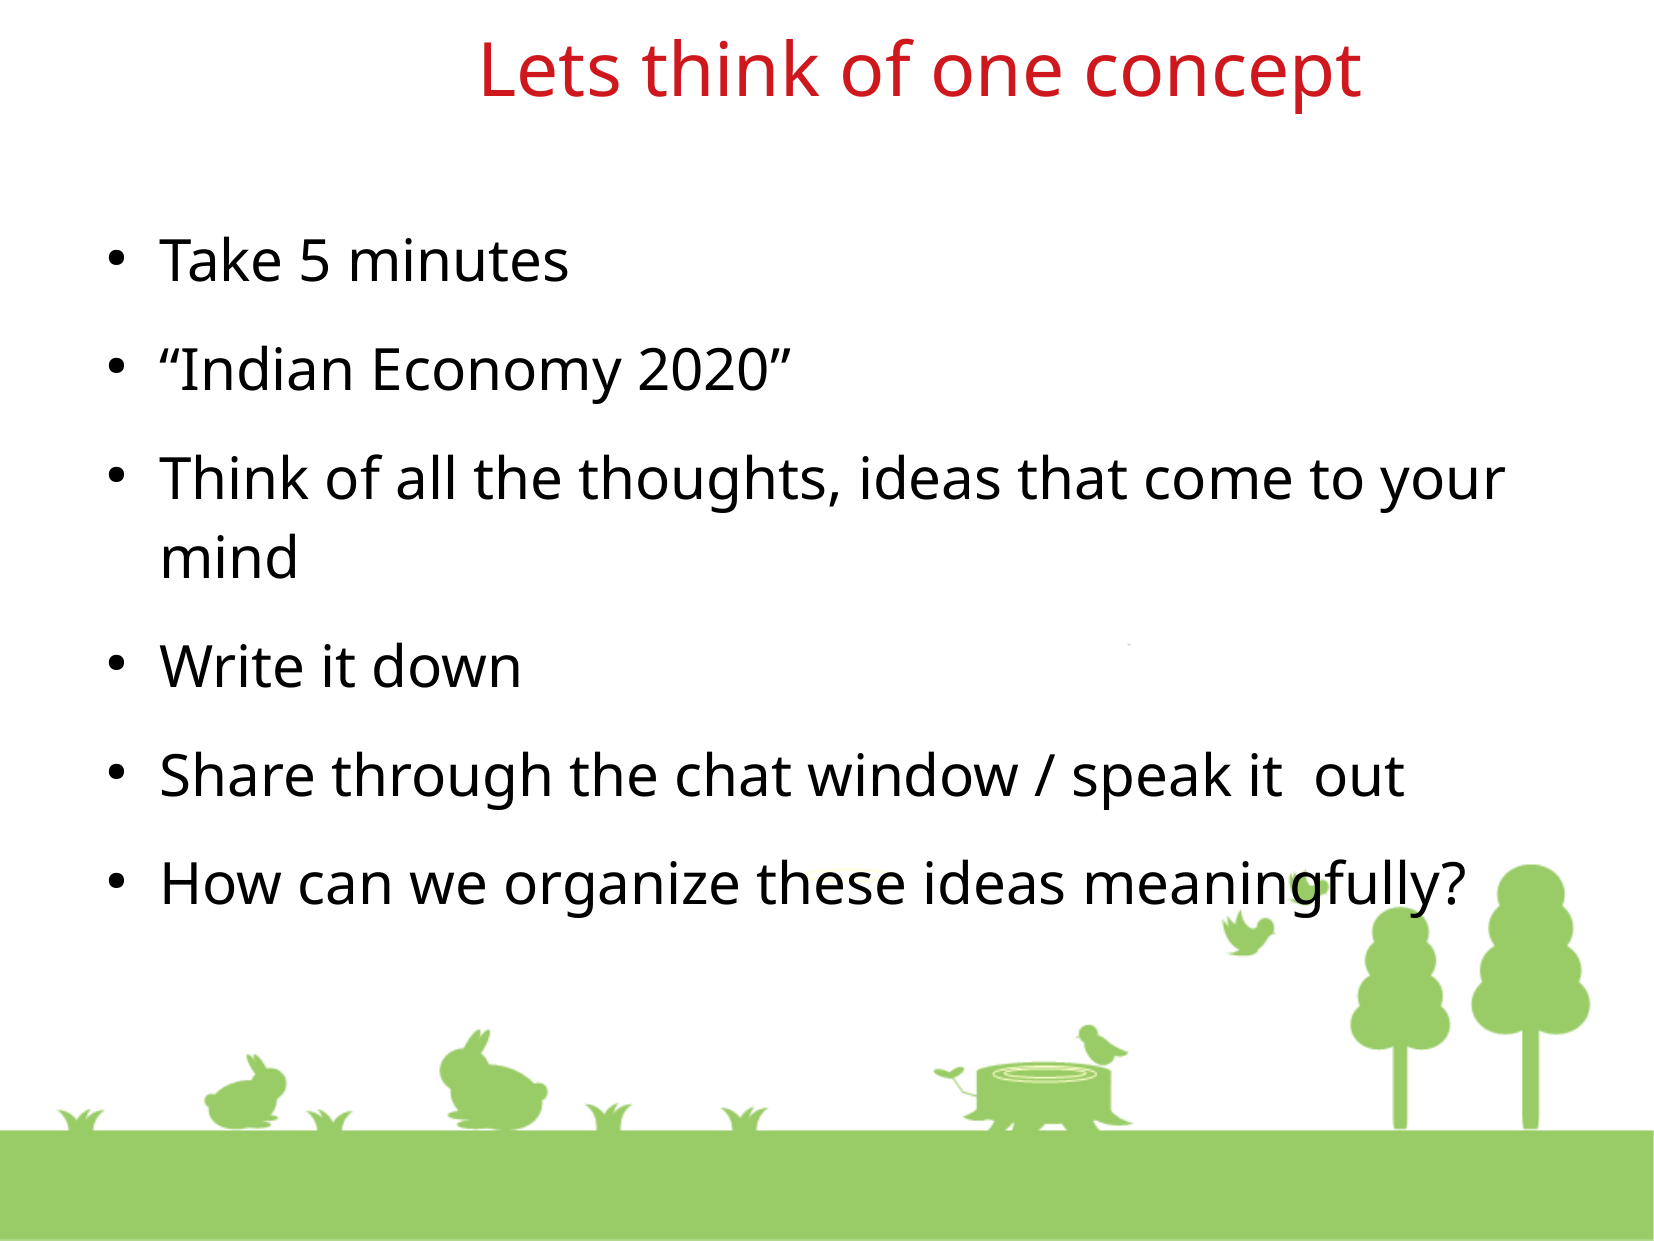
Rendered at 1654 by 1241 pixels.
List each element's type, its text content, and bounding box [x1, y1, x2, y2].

list Take 5 minutes “Indian Economy 2020” Think of all the thoughts, ideas that come to your mind Write it down Share through the chat window / speak it out How can we organize these ideas meaningfully? [88, 219, 1583, 1052]
picture [0, 0, 1654, 1241]
title Lets think of one concept [265, 7, 1595, 128]
